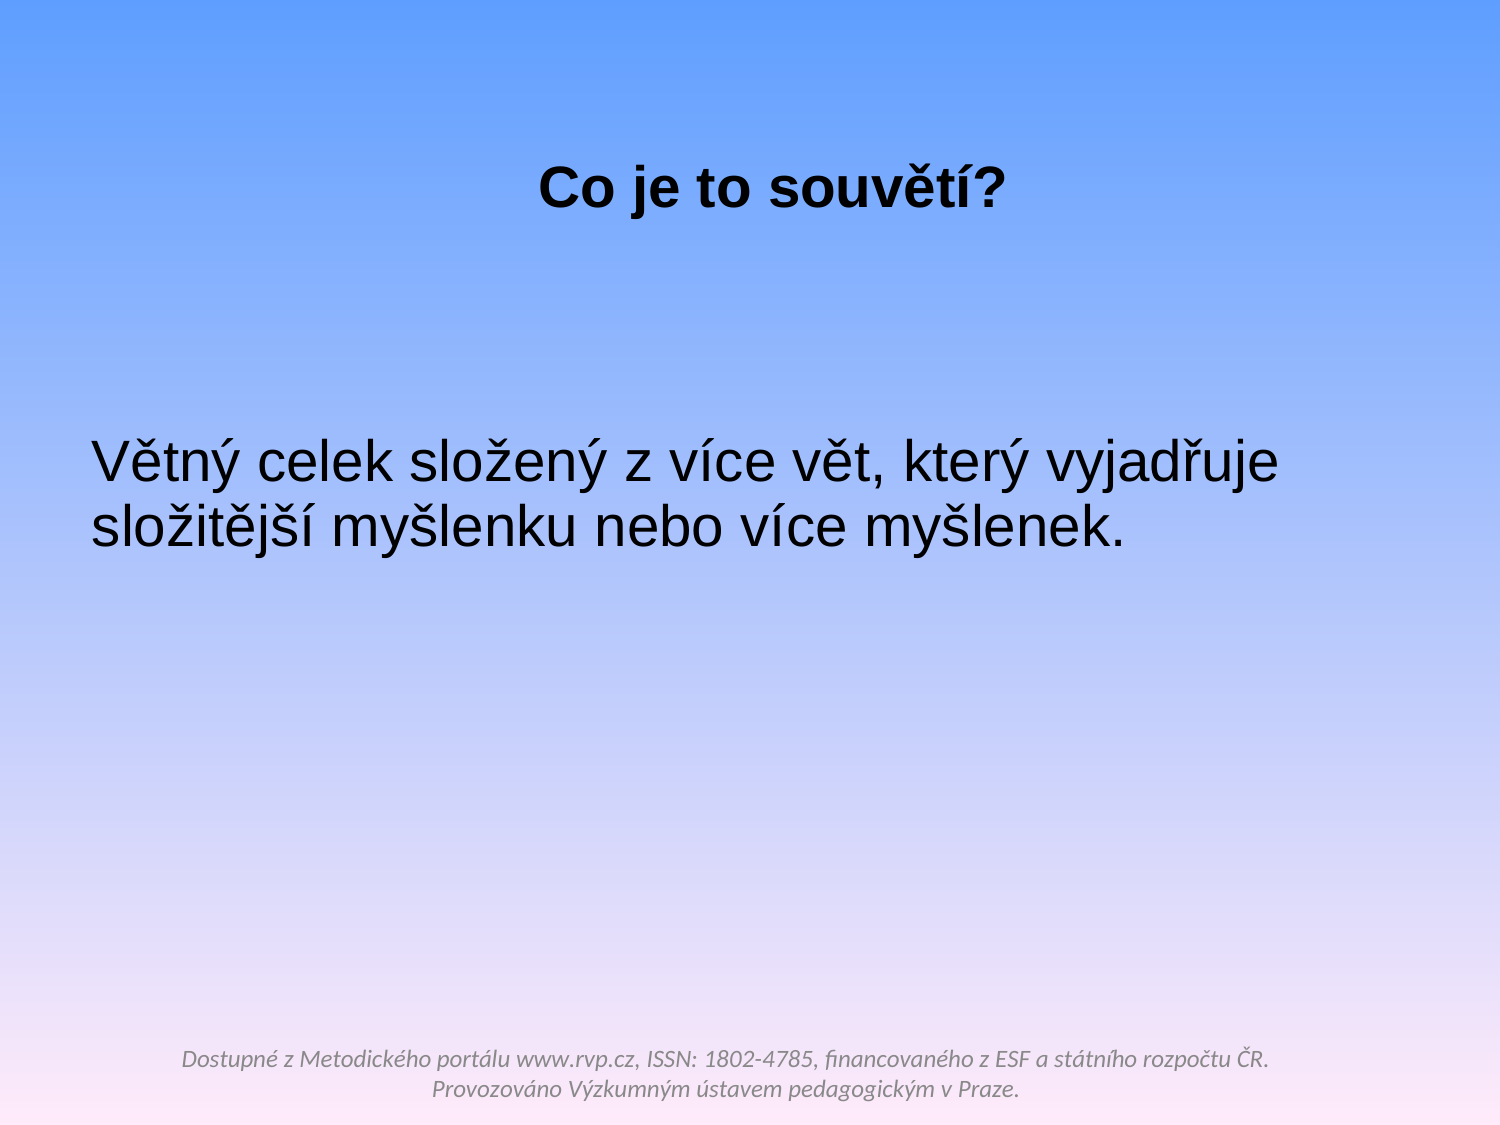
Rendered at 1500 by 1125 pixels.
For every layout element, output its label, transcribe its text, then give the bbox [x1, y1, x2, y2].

title Co je to souvětí? [135, 66, 1411, 308]
text_box Dostupné z Metodického portálu www.rvp.cz, ISSN: 1802-4785, financovaného z ESF a státního rozpočtu ČR. Provozováno Výzkumným ústavem pedagogickým v Praze. [105, 1042, 1348, 1103]
text_box Větný celek složený z více vět, který vyjadřuje složitější myšlenku nebo více myšlenek. [76, 420, 1459, 709]
